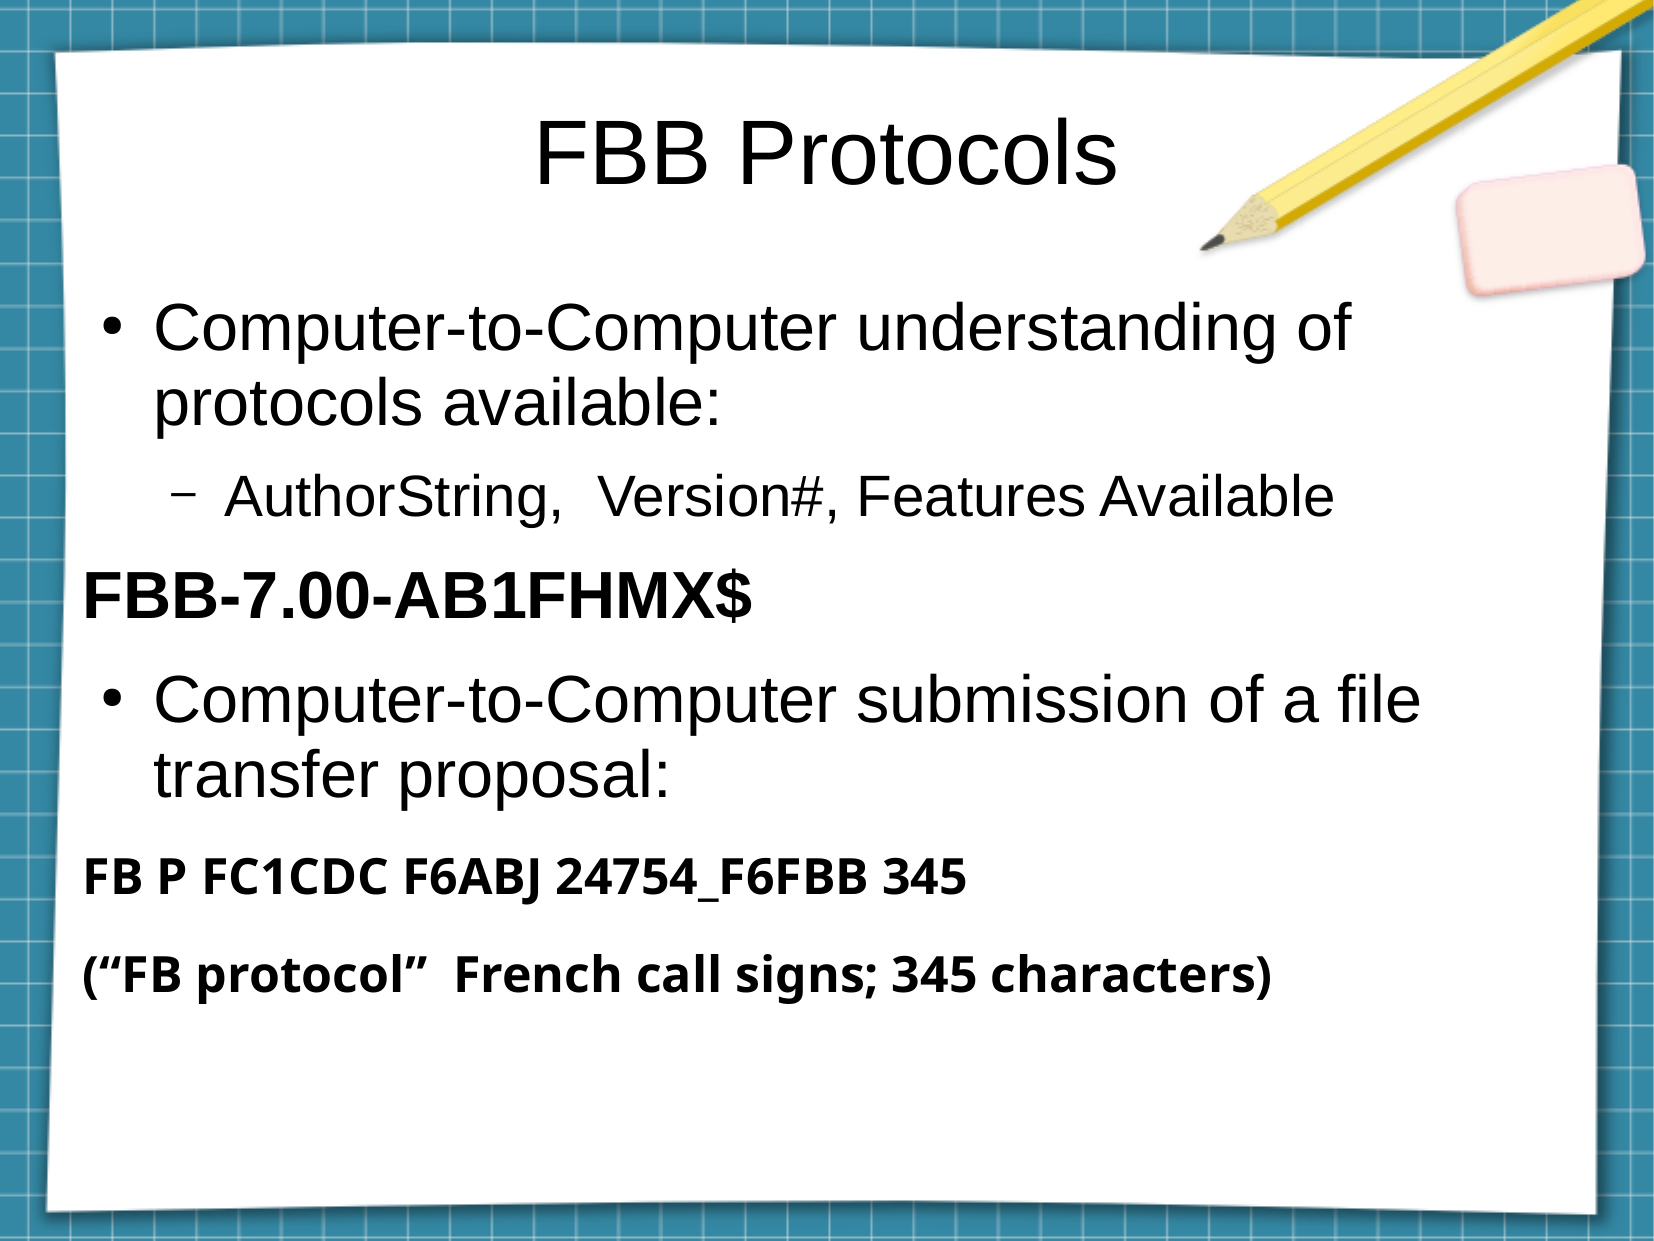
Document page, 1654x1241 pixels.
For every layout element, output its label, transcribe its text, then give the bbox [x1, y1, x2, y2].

list Computer-to-Computer understanding of protocols available: AuthorString, Version#, Features Available FBB-7.00-AB1FHMX$ Computer-to-Computer submission of a file transfer proposal: FB P FC1CDC F6ABJ 24754_F6FBB 345 (“FB protocol” French call signs; 345 characters) [82, 290, 1571, 1010]
title FBB Protocols [82, 49, 1571, 257]
picture [0, 0, 1654, 1241]
